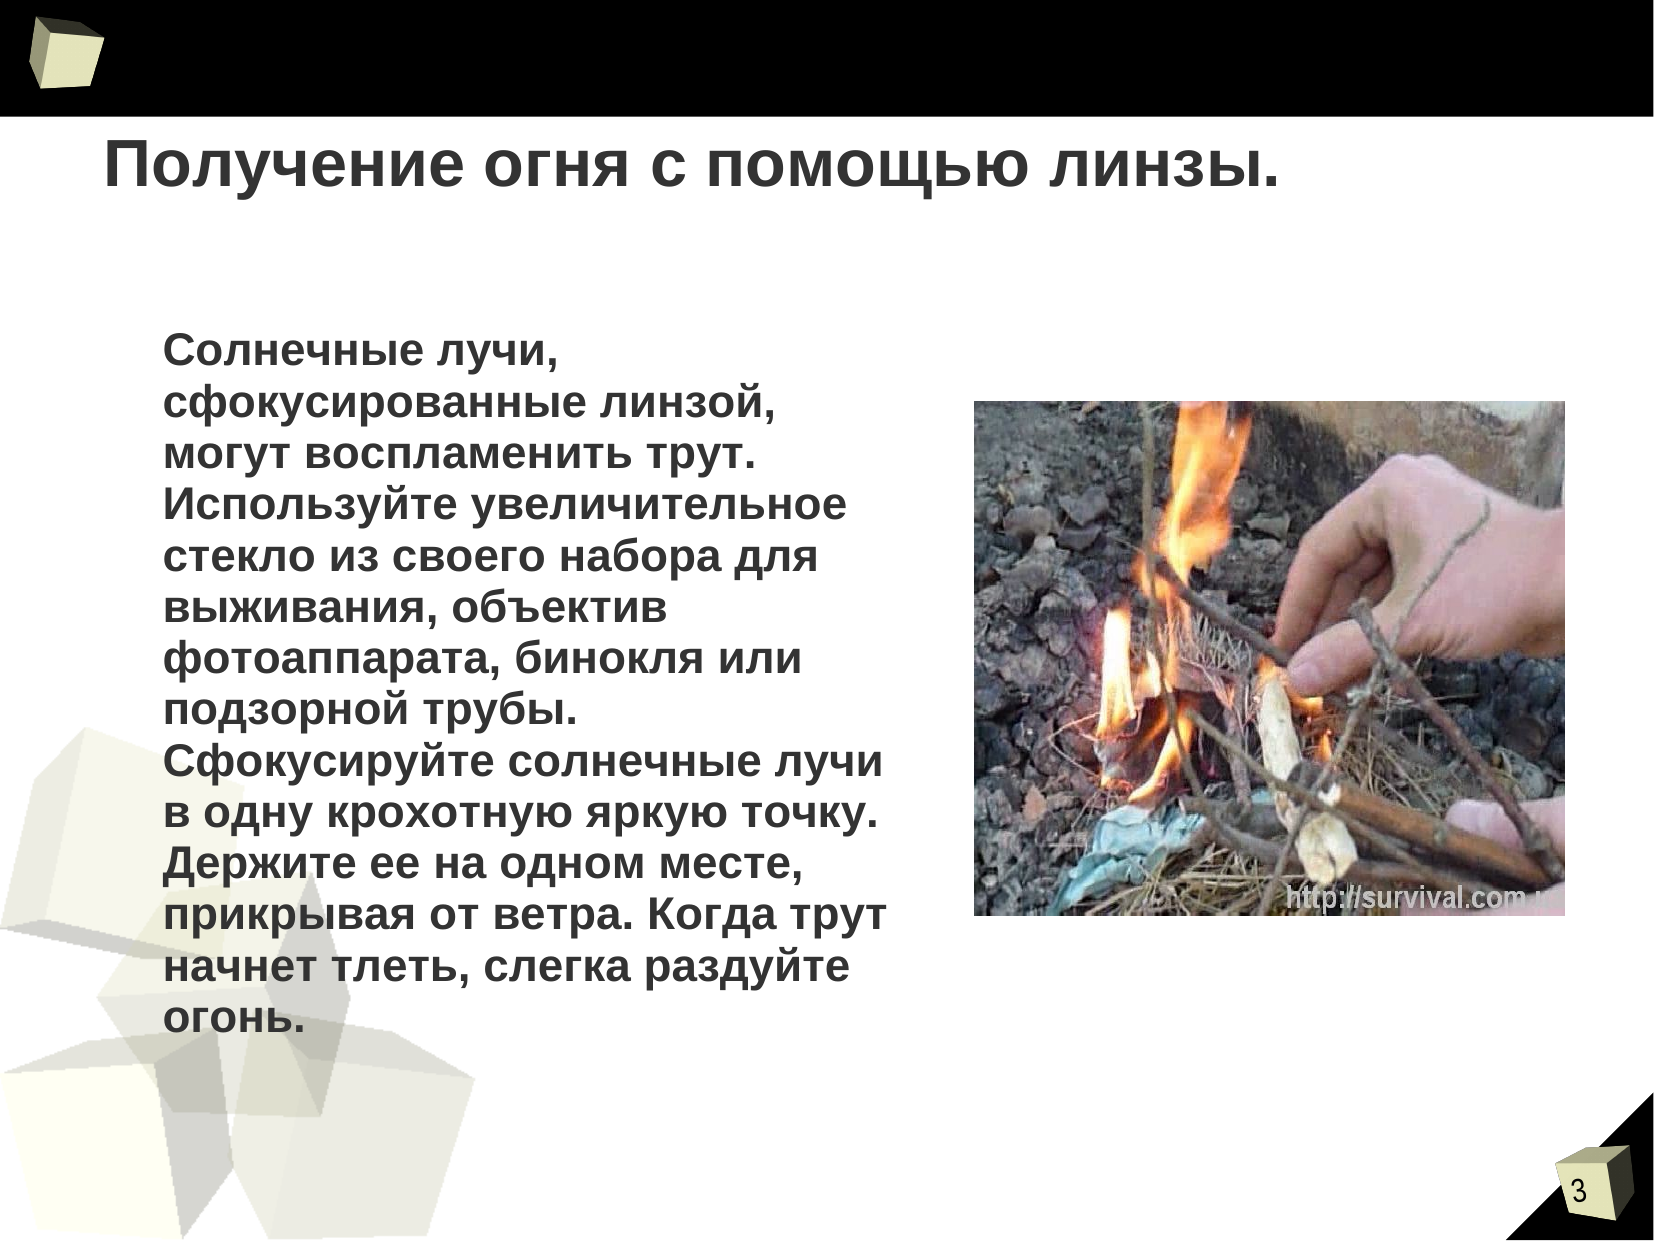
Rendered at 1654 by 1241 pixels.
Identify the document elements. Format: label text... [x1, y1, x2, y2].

text_box Солнечные лучи, сфокусированные линзой, могут воспламенить трут. Используйте увеличительное стекло из своего набора для выживания, объектив фотоаппарата, бинокля или подзорной трубы. Сфокусируйте солнечные лучи в одну крохотную яркую точку. Держите ее на одном месте, прикрывая от ветра. Когда трут начнет тлеть, слегка раздуйте огонь. [147, 265, 916, 1065]
picture [0, 726, 477, 1241]
text_box Получение огня с помощью линзы. [88, 118, 1359, 208]
picture [974, 401, 1565, 916]
